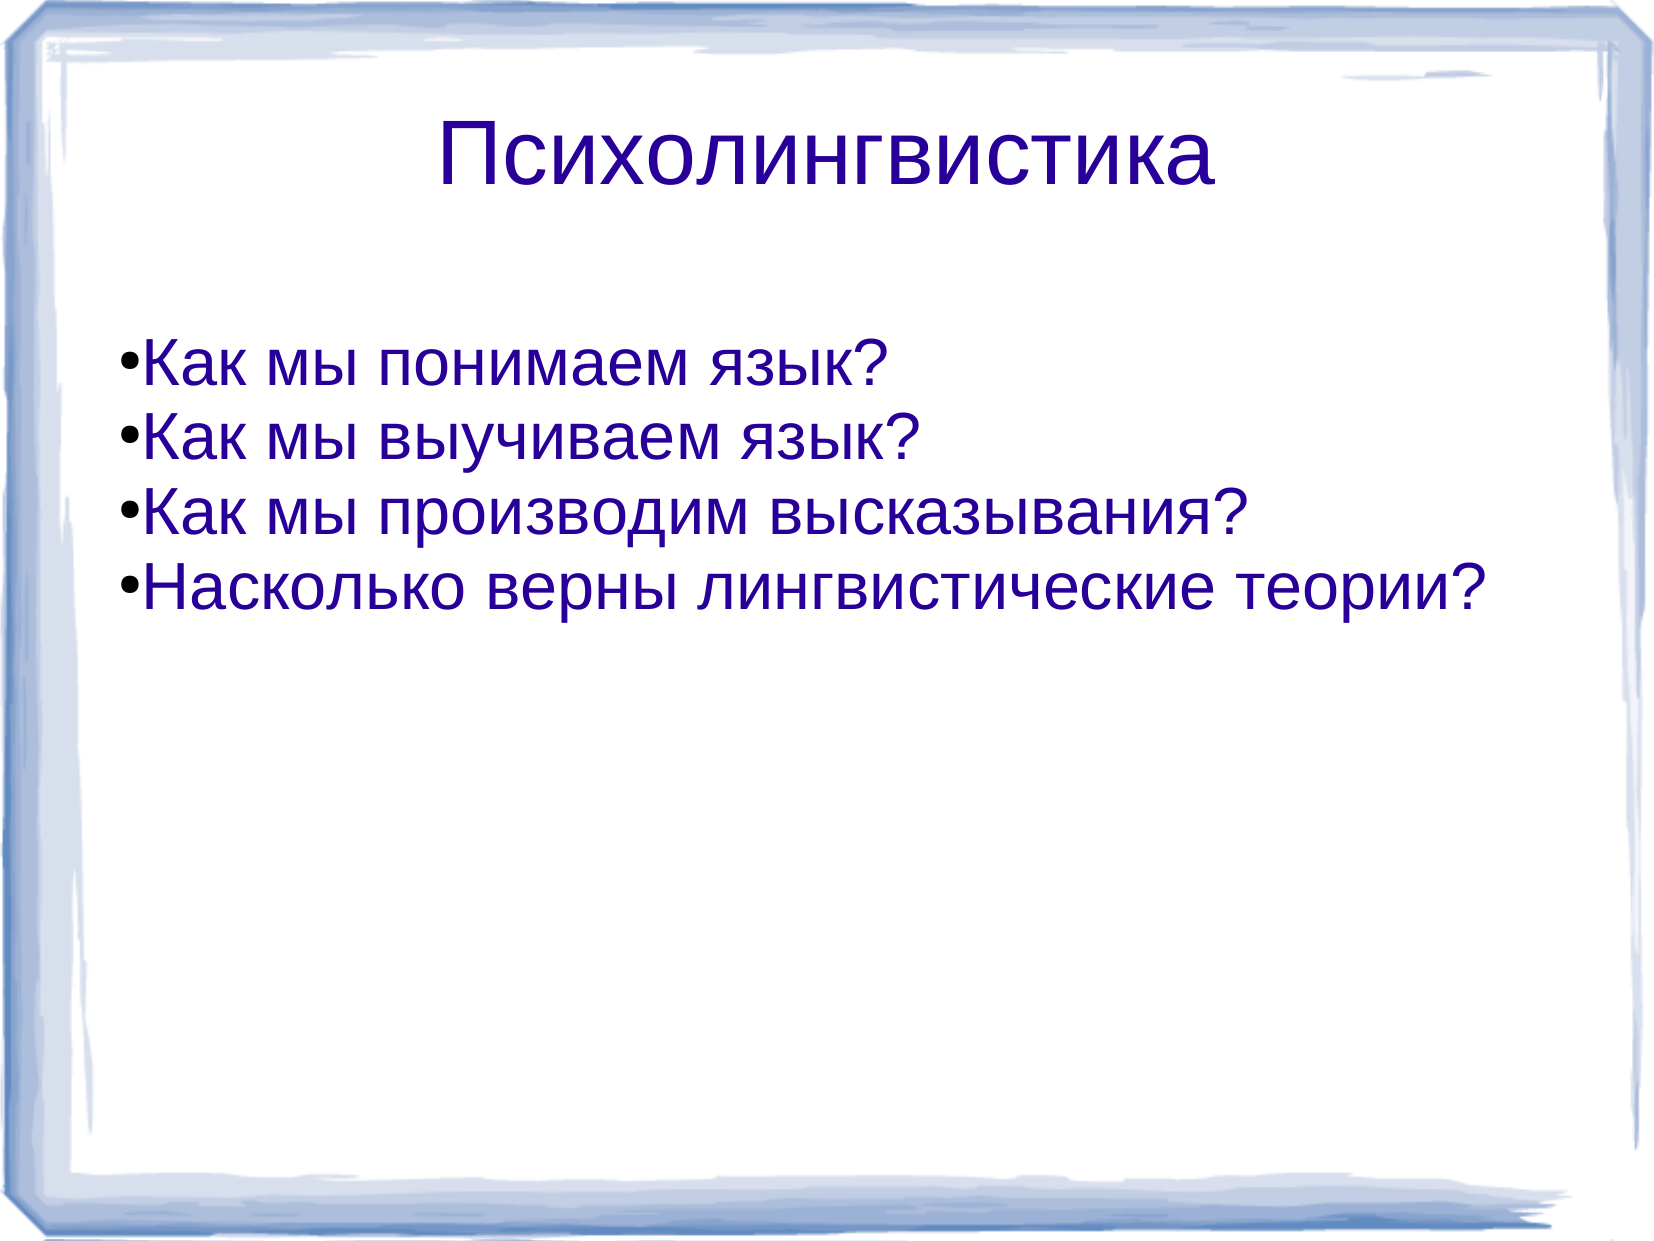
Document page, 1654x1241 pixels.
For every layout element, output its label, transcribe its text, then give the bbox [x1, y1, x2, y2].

picture [0, 0, 1654, 1241]
title Психолингвистика [82, 49, 1571, 257]
subtitle Как мы понимаем язык? Как мы выучиваем язык? Как мы производим высказывания? Насколько верны лингвистические теории? [118, 324, 1571, 1004]
